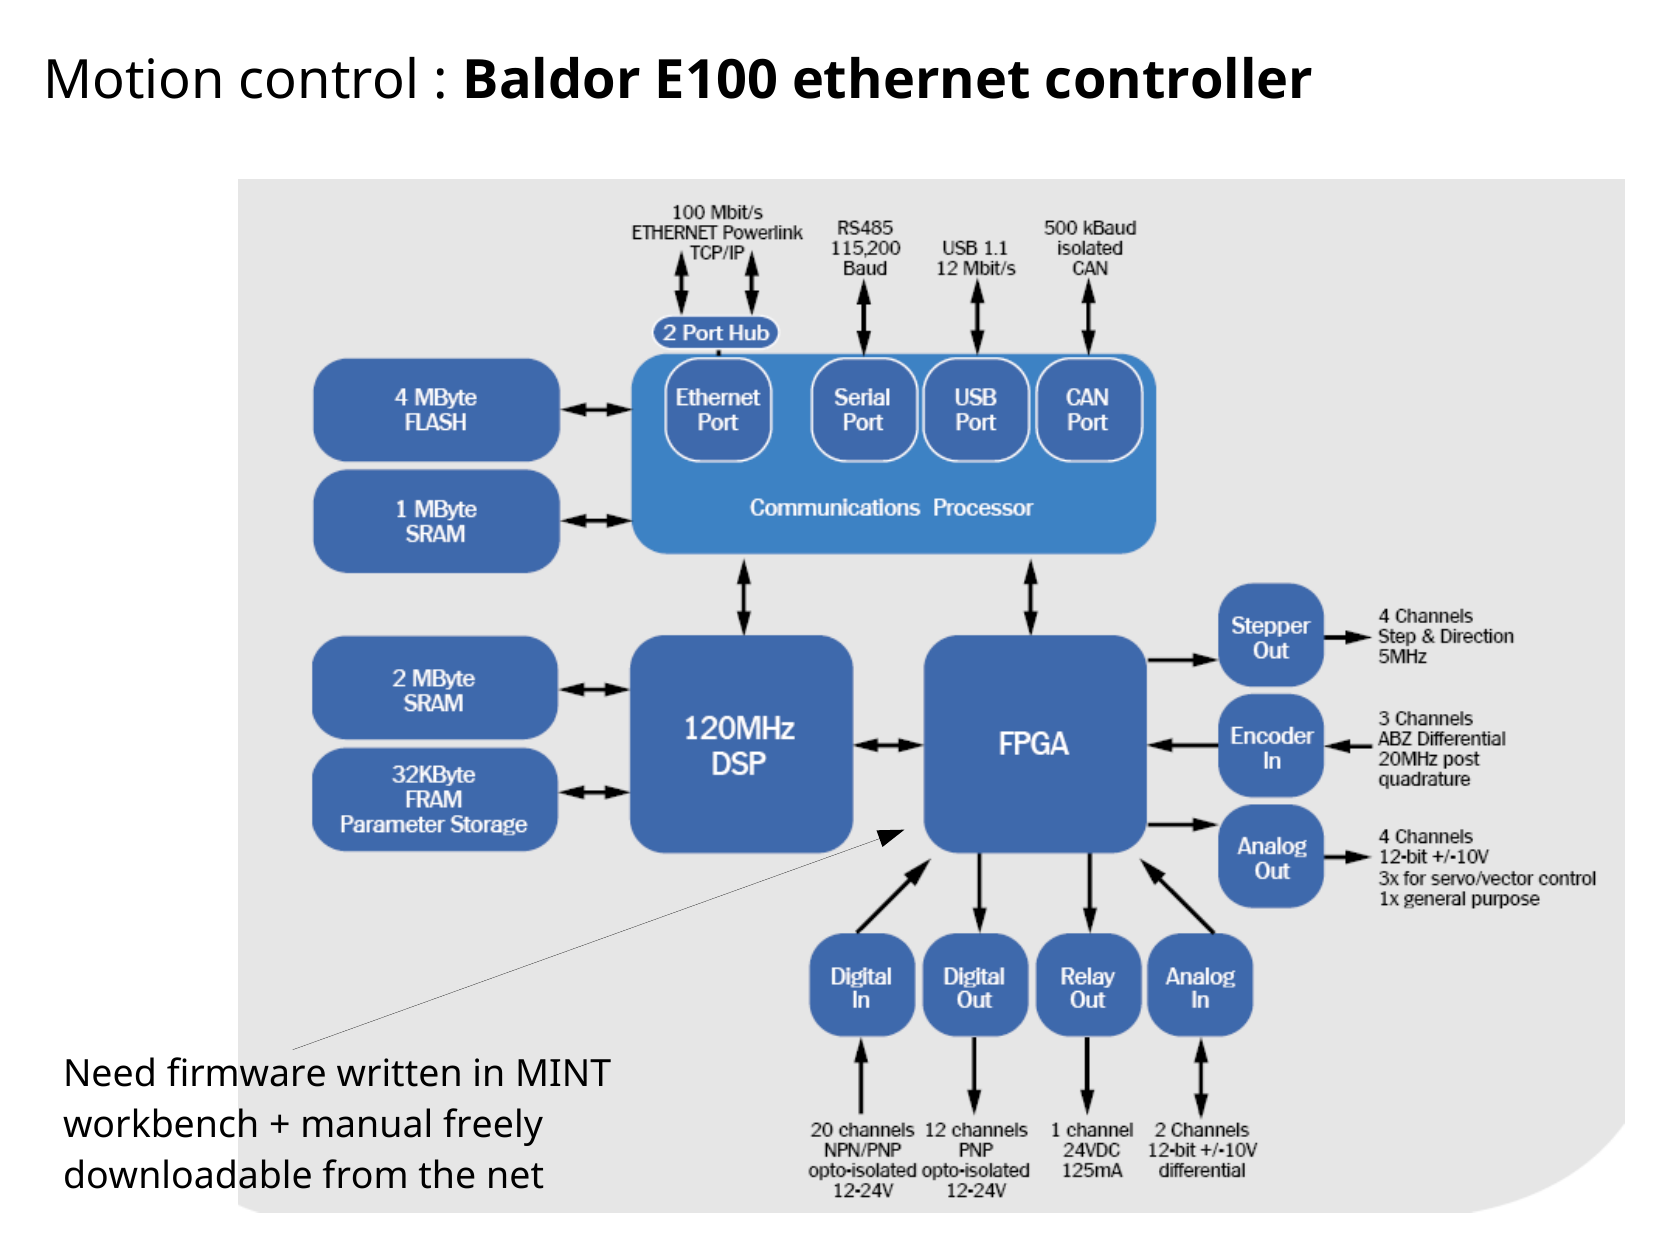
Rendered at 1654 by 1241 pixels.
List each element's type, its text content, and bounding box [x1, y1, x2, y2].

text_box Need firmware written in MINT workbench + manual freely downloadable from the net [48, 1038, 584, 1190]
text_box Motion control : Baldor E100 ethernet controller [28, 33, 1253, 115]
picture [238, 179, 1625, 1213]
